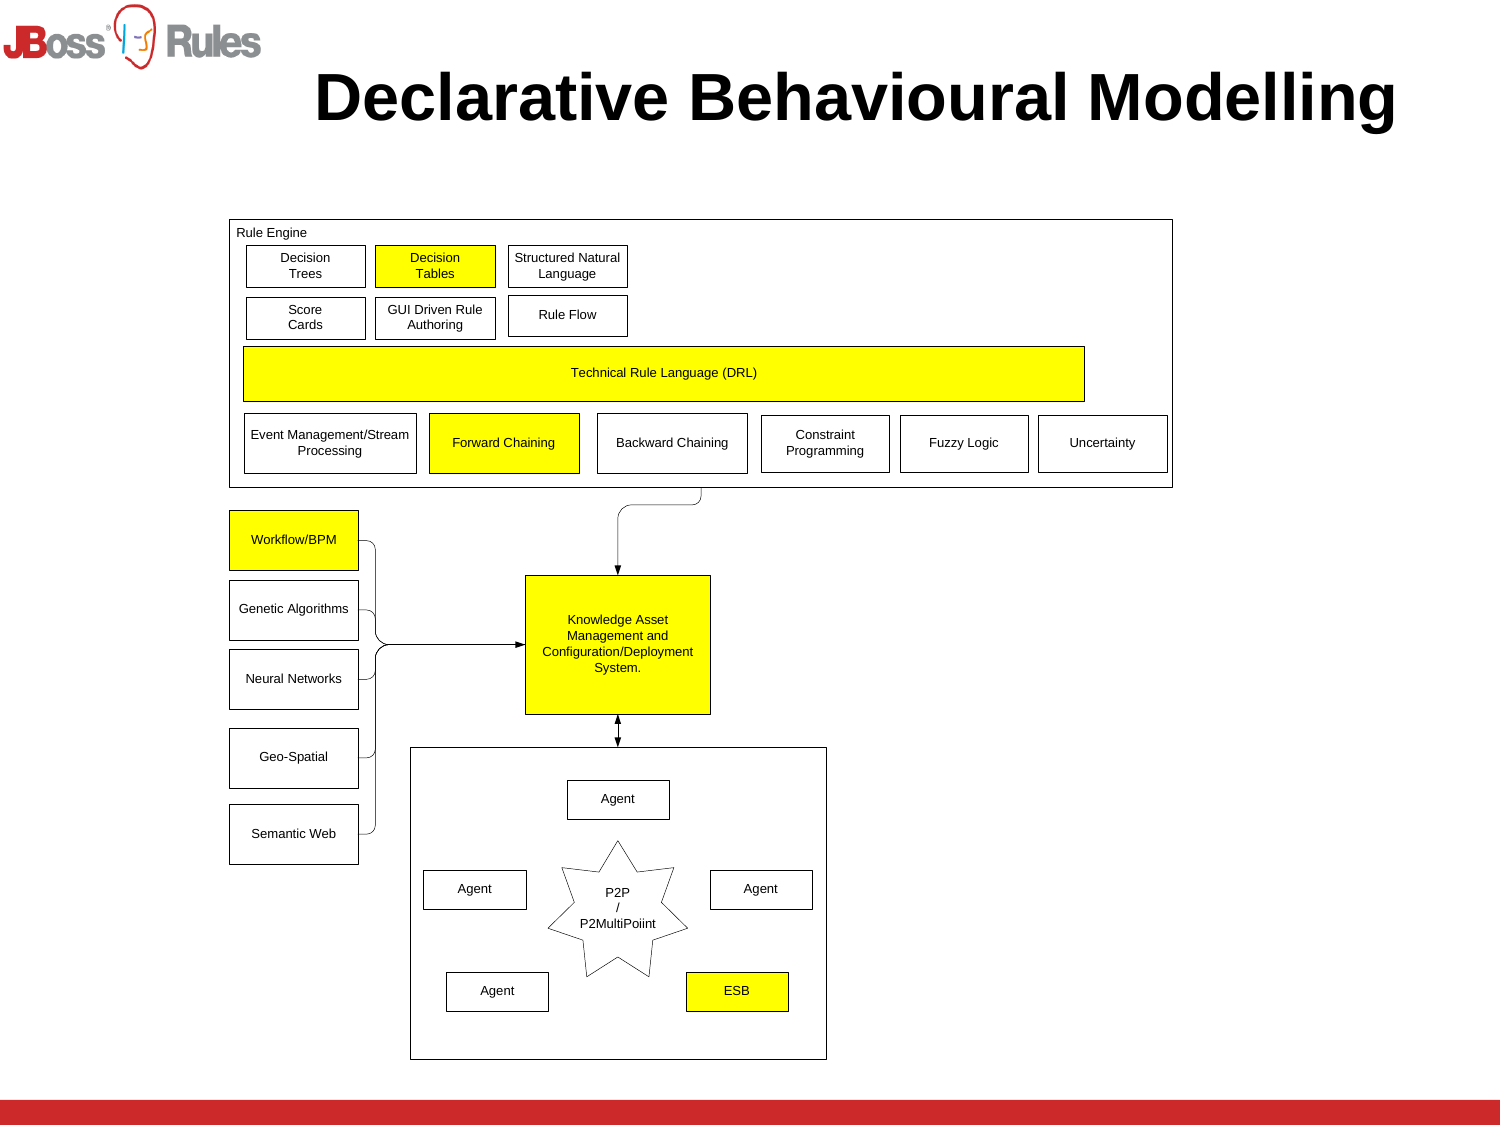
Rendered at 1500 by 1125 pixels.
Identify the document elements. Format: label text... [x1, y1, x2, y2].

chart [227, 217, 1175, 1062]
picture [0, 0, 266, 73]
title Declarative Behavioural Modelling [300, 37, 1415, 142]
